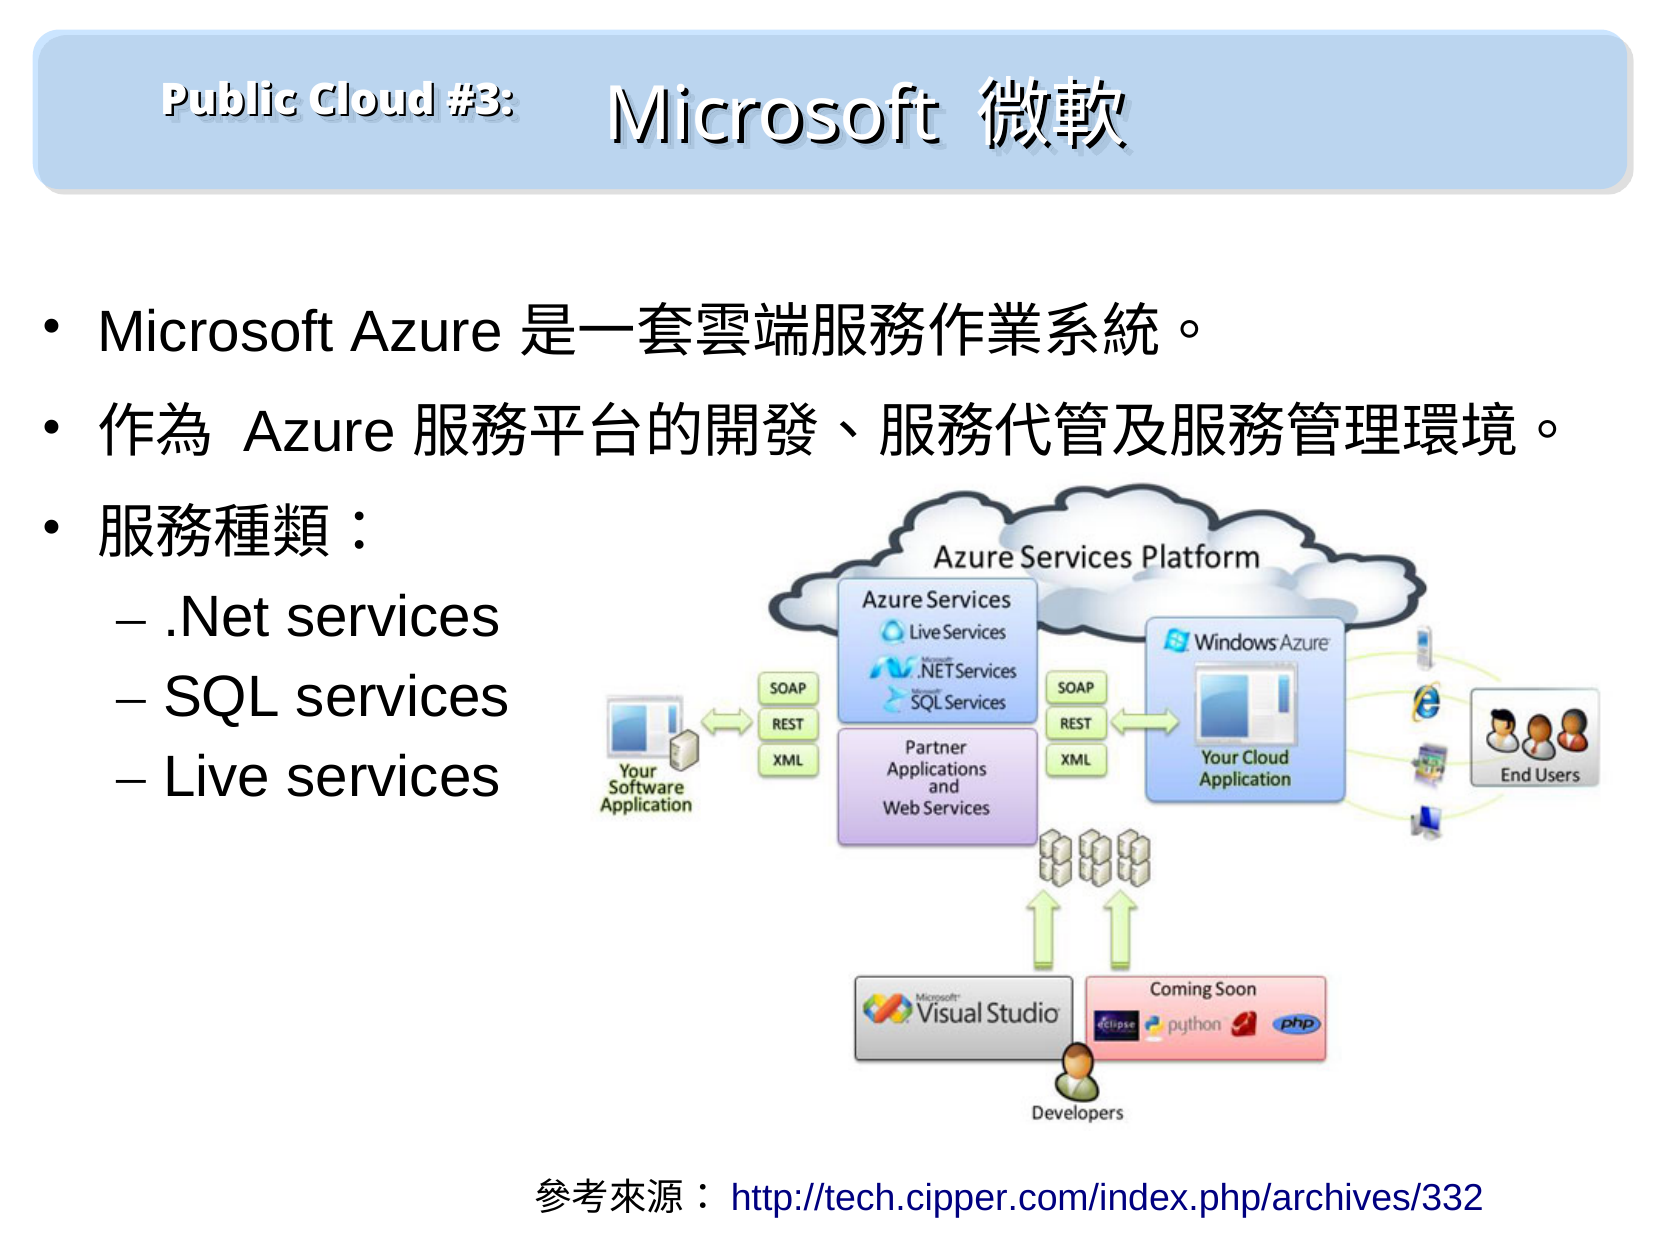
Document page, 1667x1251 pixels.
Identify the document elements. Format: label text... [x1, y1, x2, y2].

text_box Public Cloud #3: Microsoft 微軟 [32, 29, 1628, 190]
list Microsoft Azure 是一套雲端服務作業系統。 作為 Azure 服務平台的開發、服務代管及服務管理環境。 服務種類： .Net services SQL services Live services [41, 283, 1607, 1105]
text_box 參考來源：http://tech.cipper.com/index.php/archives/332 [519, 1165, 1654, 1241]
picture [590, 472, 1616, 1132]
